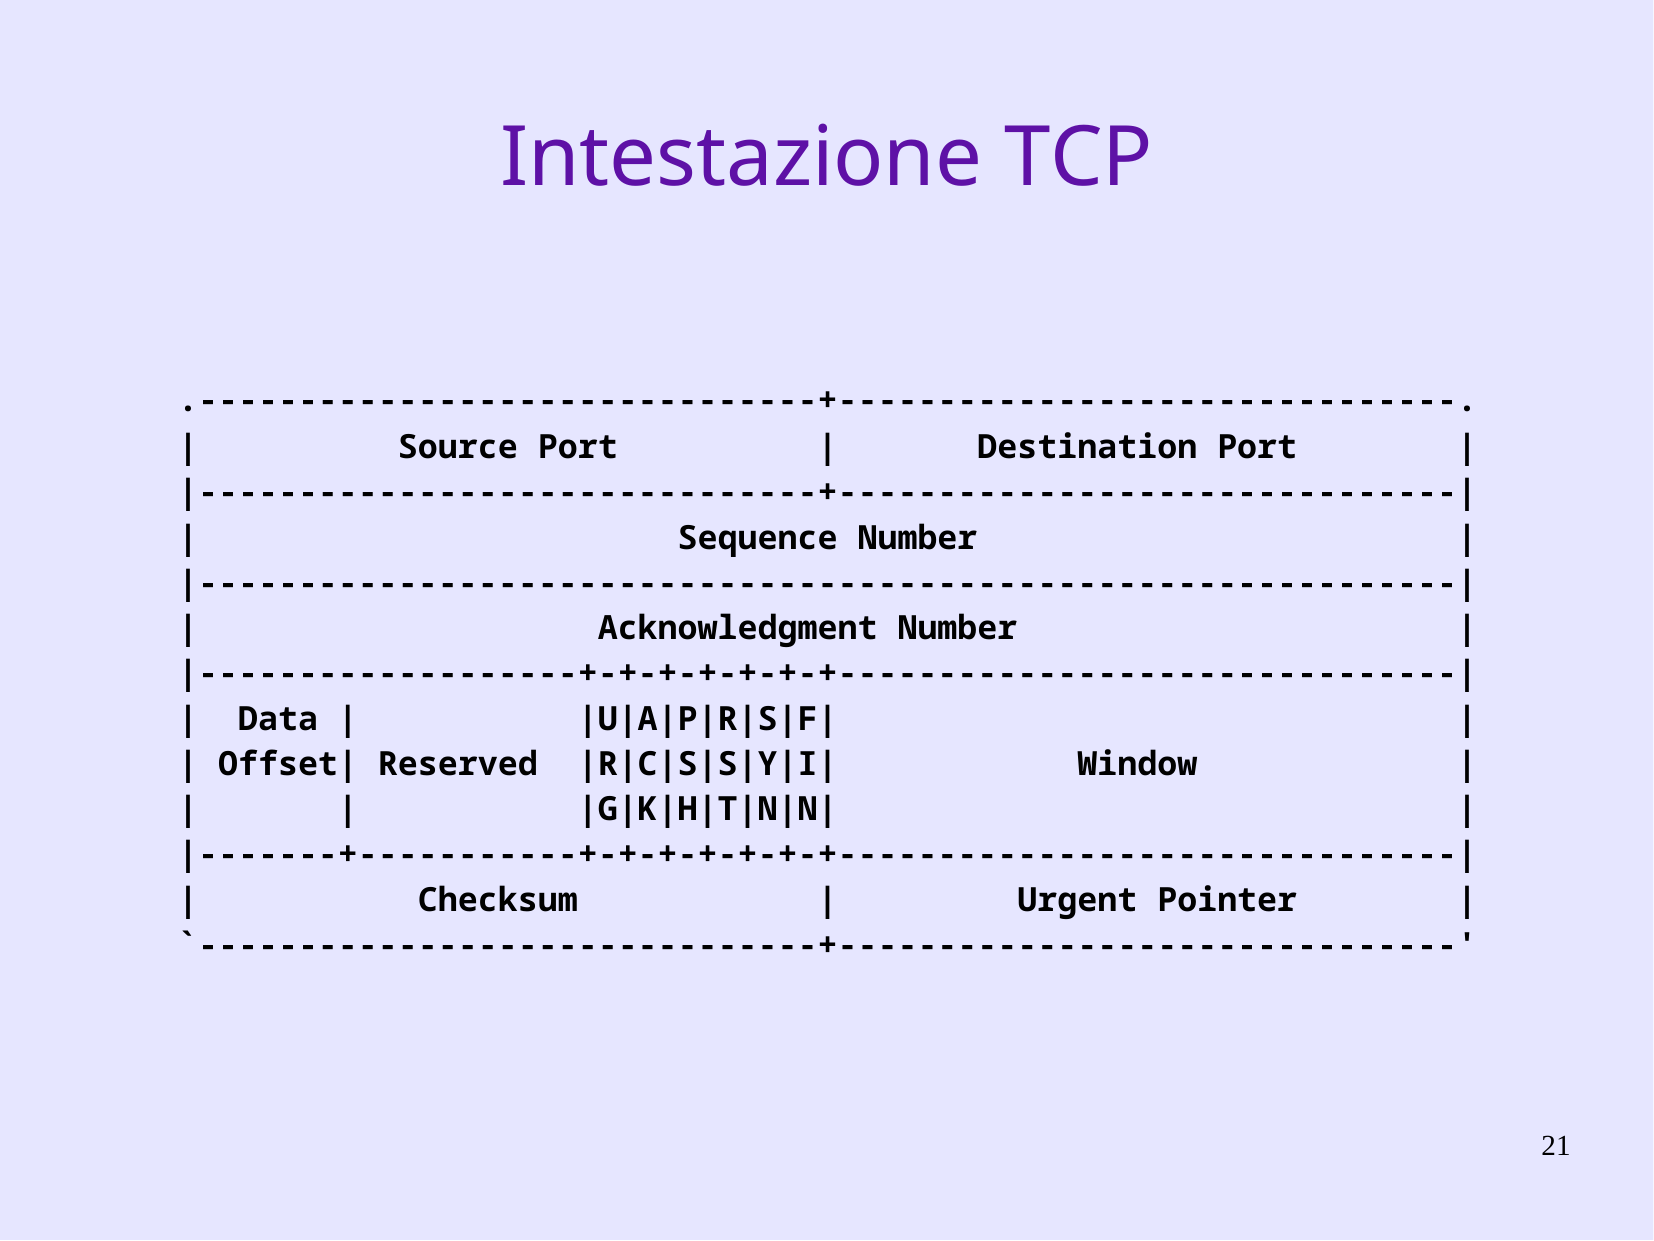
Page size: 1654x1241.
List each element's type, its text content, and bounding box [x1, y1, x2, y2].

subtitle .-------------------------------+-------------------------------. | Source Port | Destination Port | |-------------------------------+-------------------------------| | Sequence Number | |---------------------------------------------------------------| | Acknowledgment Number | |-------------------+-+-+-+-+-+-+-------------------------------| | Data | |U|A|P|R|S|F| | | Offset| Reserved |R|C|S|S|Y|I| Window | | | |G|K|H|T|N|N| | |-------+-----------+-+-+-+-+-+-+-------------------------------| | Checksum | Urgent Pointer | `-------------------------------+-------------------------------' [118, 206, 1489, 1123]
title Intestazione TCP [82, 49, 1571, 257]
